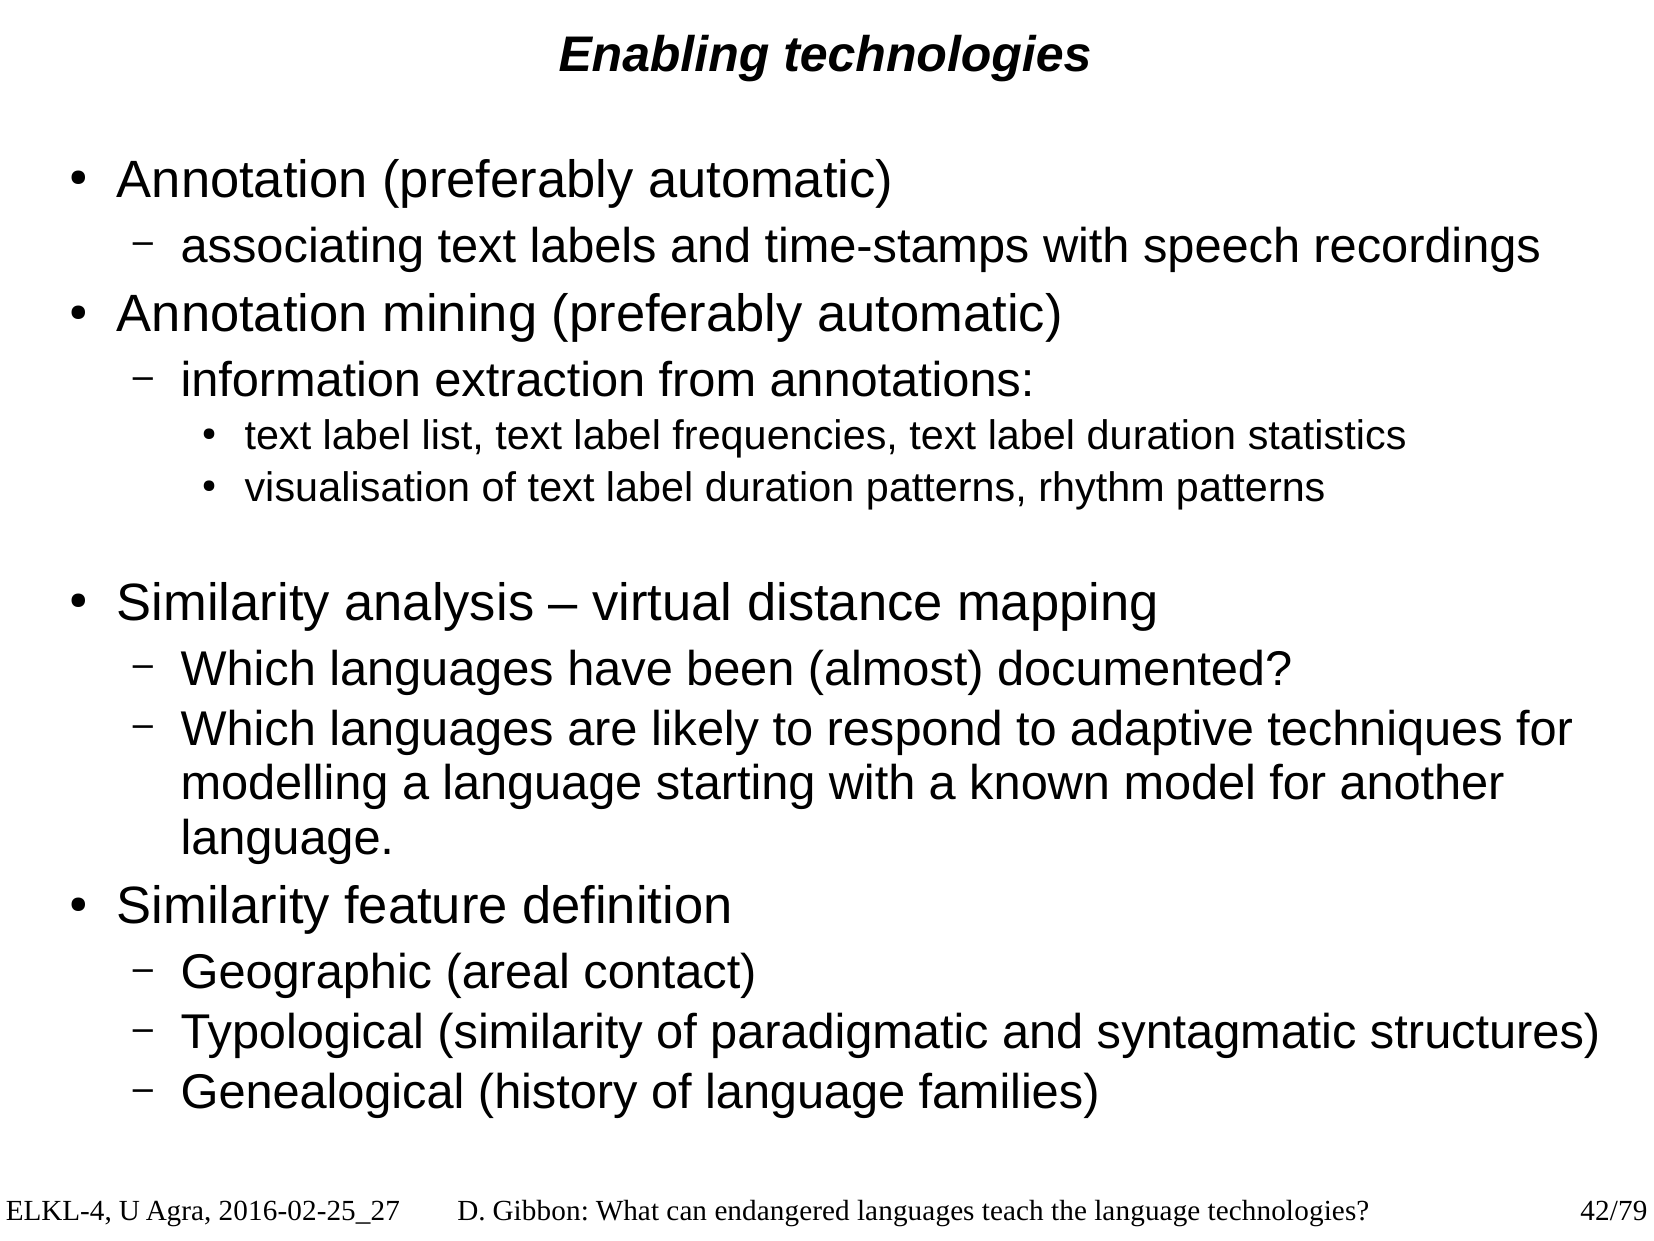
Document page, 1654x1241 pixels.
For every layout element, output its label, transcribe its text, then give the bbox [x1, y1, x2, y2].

list Annotation (preferably automatic) associating text labels and time-stamps with speech recordings Annotation mining (preferably automatic) information extraction from annotations: text label list, text label frequencies, text label duration statistics visualisation of text label duration patterns, rhythm patterns Similarity analysis – virtual distance mapping Which languages have been (almost) documented? Which languages are likely to respond to adaptive techniques for modelling a language starting with a known model for another language. Similarity feature definition Geographic (areal contact) Typological (similarity of paradigmatic and syntagmatic structures) Genealogical (history of language families) [53, 150, 1651, 1141]
title Enabling technologies [0, 2, 1654, 106]
